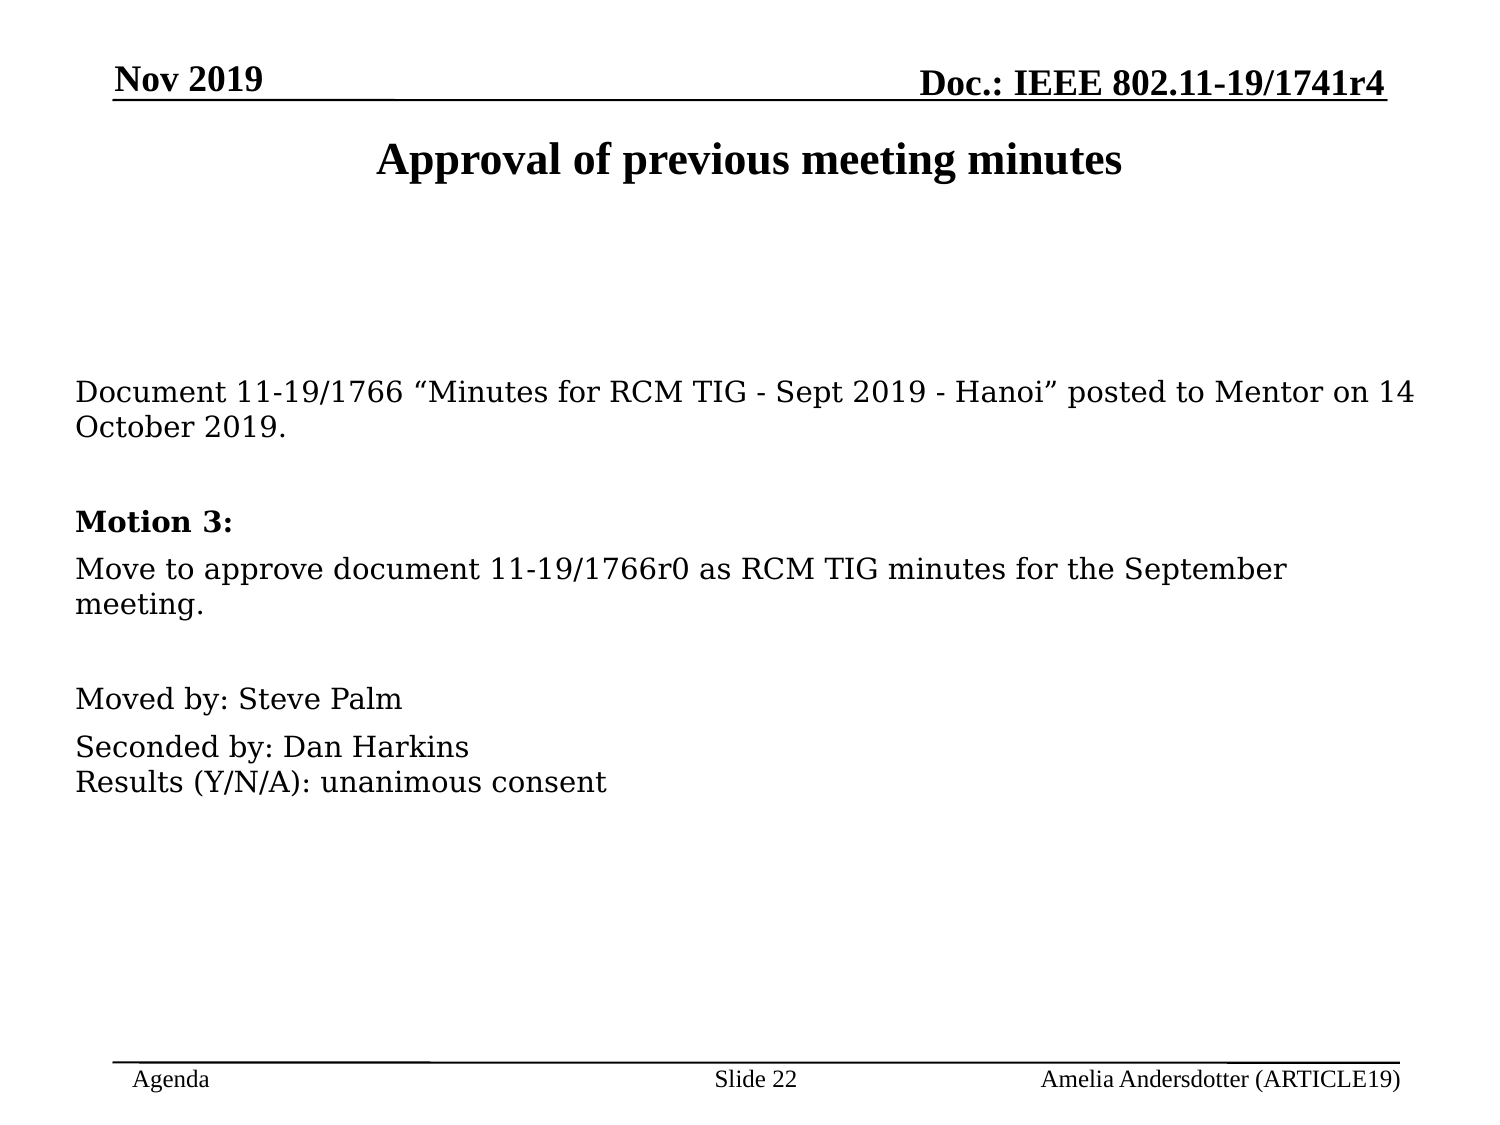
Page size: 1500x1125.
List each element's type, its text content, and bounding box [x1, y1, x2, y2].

text_box Amelia Andersdotter (ARTICLE19) [878, 1062, 1401, 1092]
text_box Approval of previous meeting minutes [112, 112, 1387, 201]
text_box Nov 2019 [114, 54, 422, 99]
text_box Document 11-19/1766 “Minutes for RCM TIG - Sept 2019 - Hanoi” posted to Mentor on 14 October 2019. Motion 3: Move to approve document 11-19/1766r0 as RCM TIG minutes for the September meeting. Moved by: Steve Palm Seconded by: Dan Harkins Results (Y/N/A): unanimous consent [75, 373, 1425, 798]
text_box Slide <number> [712, 1062, 799, 1122]
